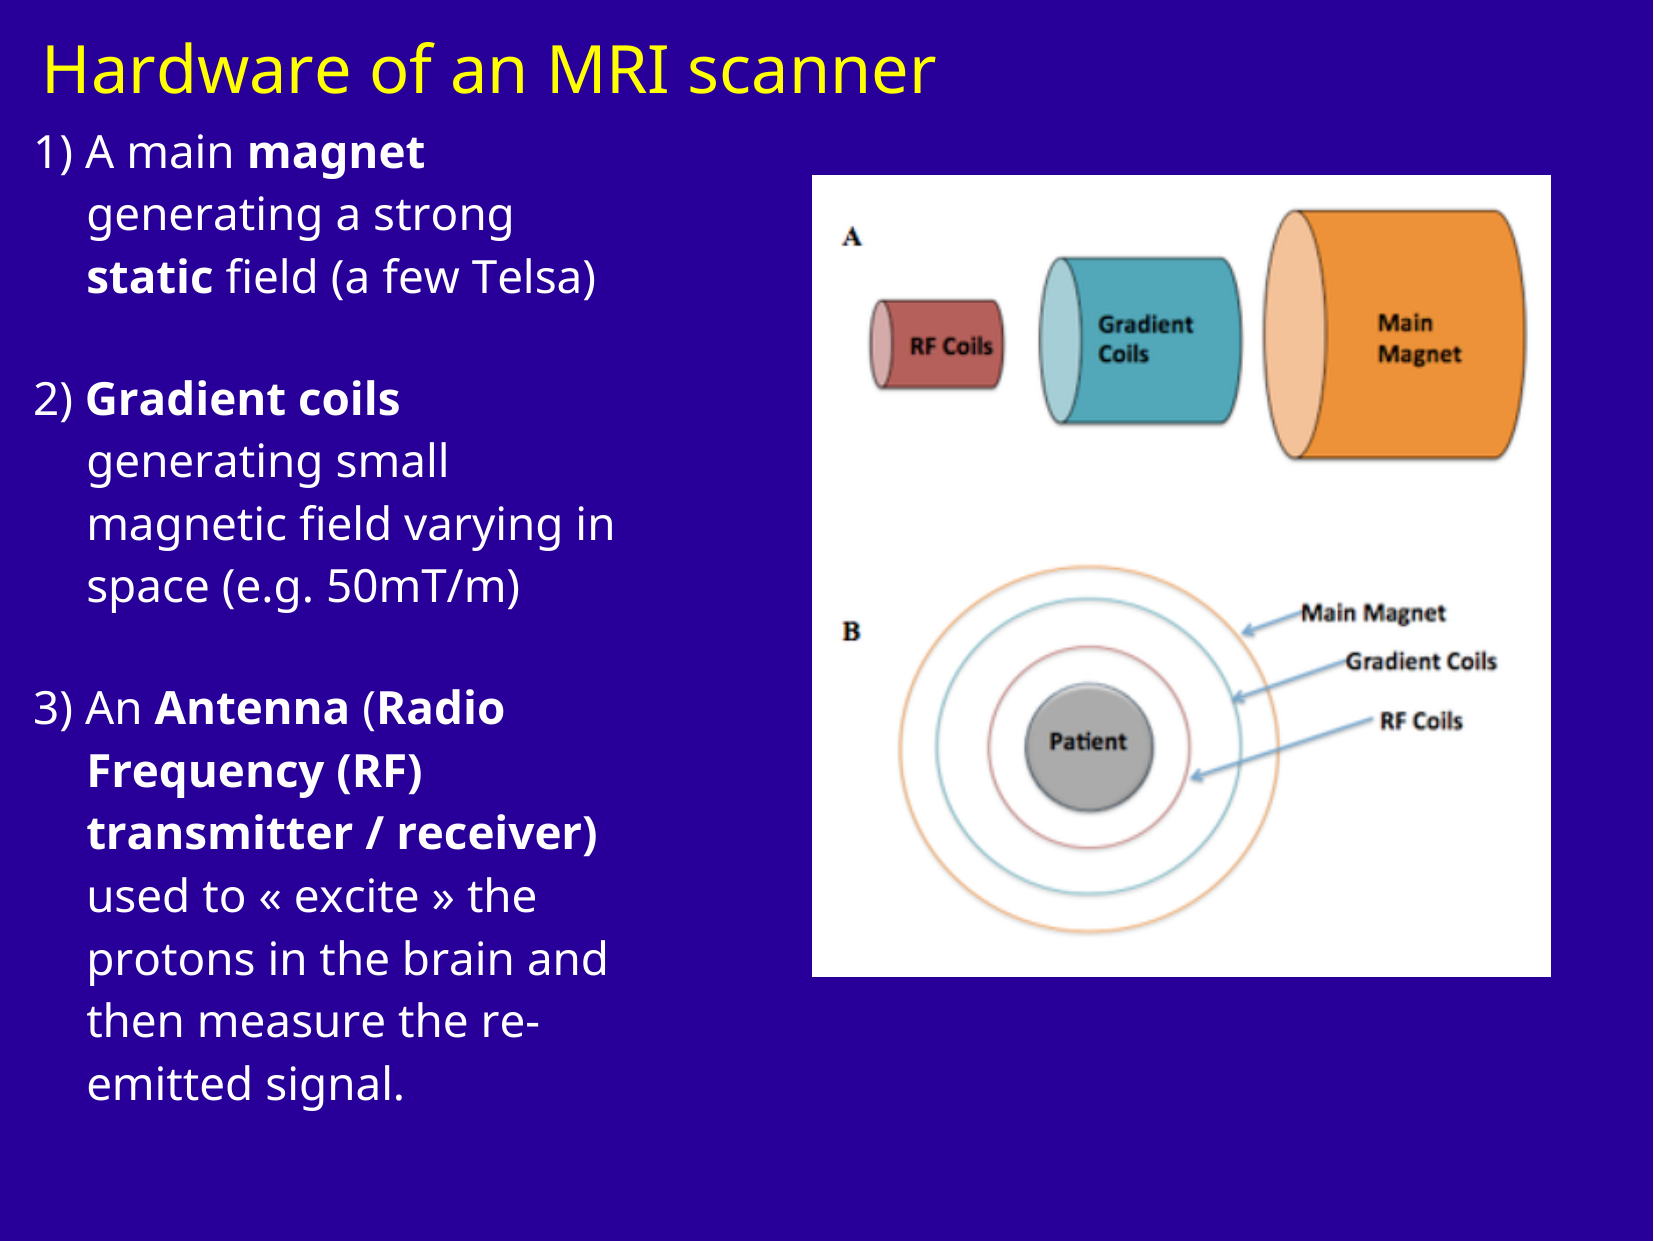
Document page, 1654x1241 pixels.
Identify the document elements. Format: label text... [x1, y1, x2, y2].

list 1) A main magnet generating a strong static field (a few Telsa) 2) Gradient coils generating small magnetic field varying in space (e.g. 50mT/m) 3) An Antenna (Radio Frequency (RF) transmitter / receiver) used to « excite » the protons in the brain and then measure the re-emitted signal. [15, 119, 628, 1144]
title Hardware of an MRI scanner [0, 0, 1050, 148]
picture [812, 175, 1551, 977]
